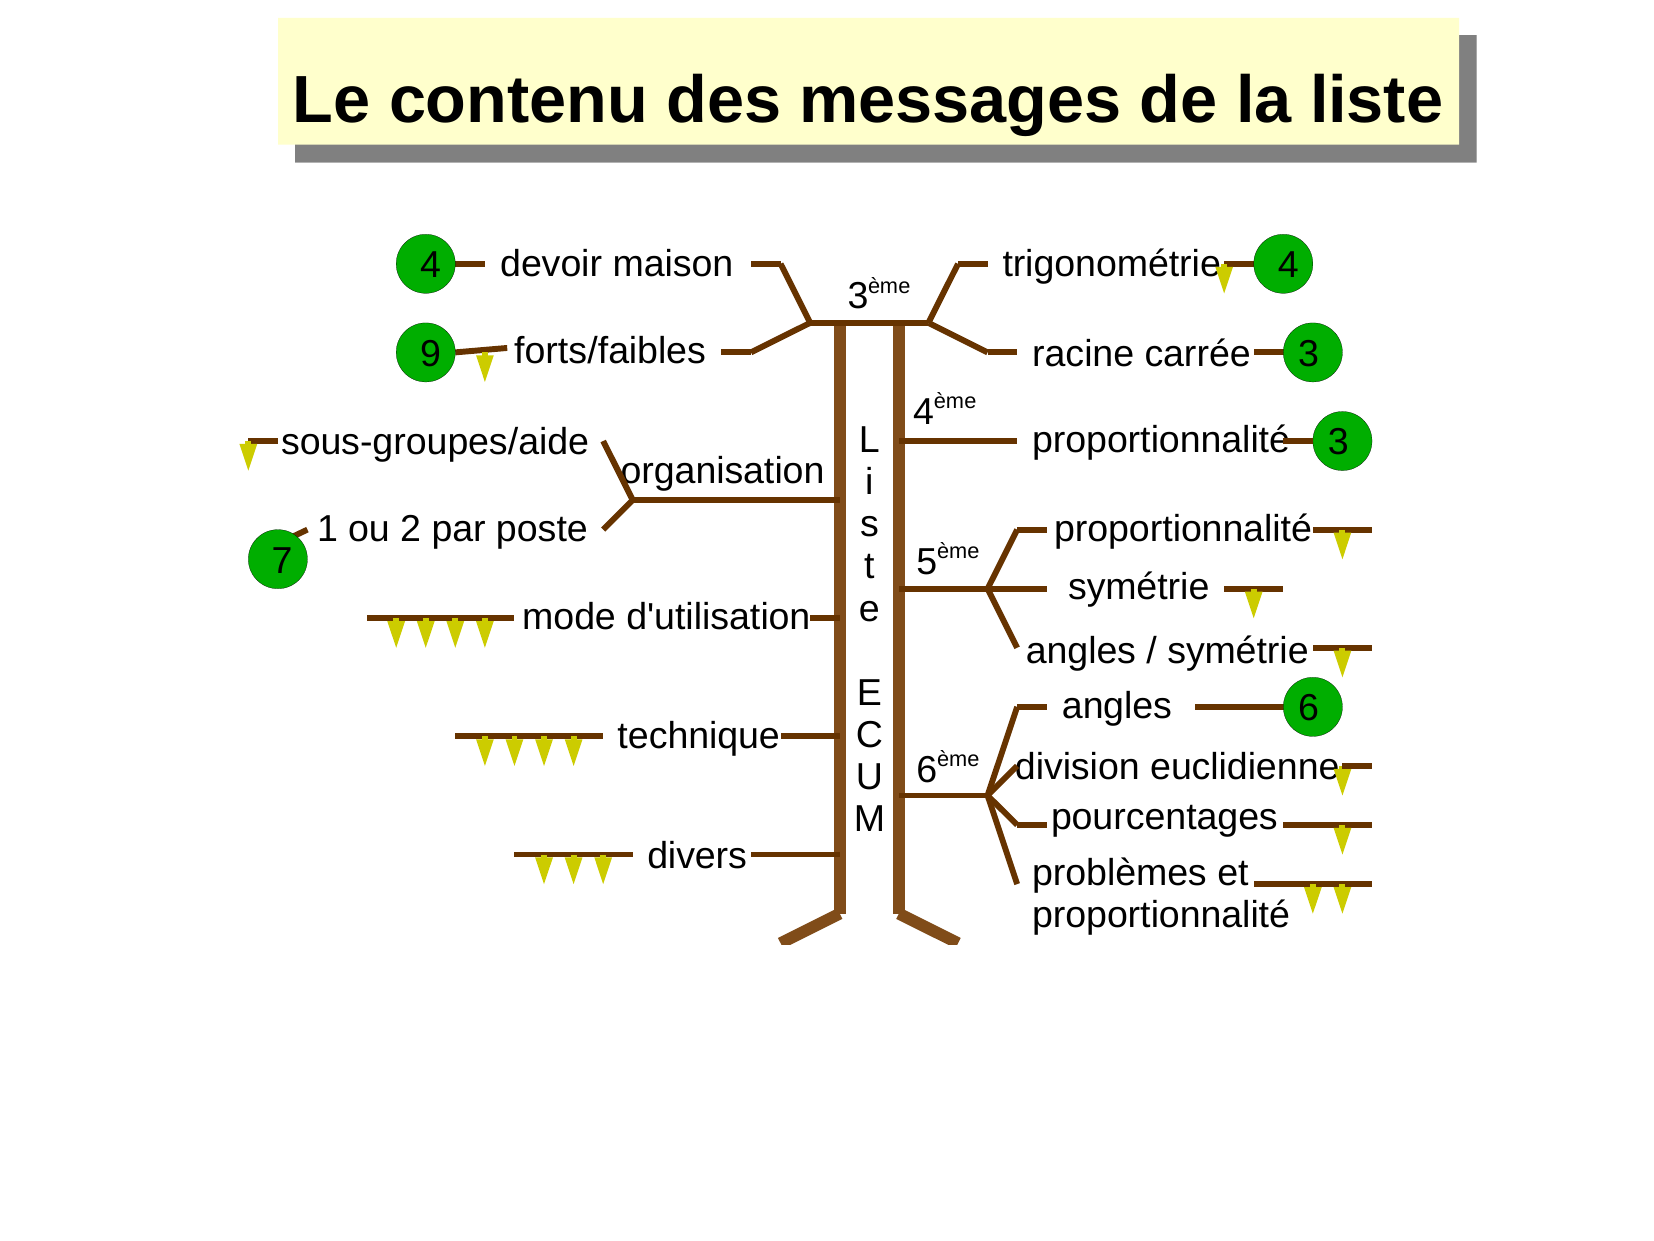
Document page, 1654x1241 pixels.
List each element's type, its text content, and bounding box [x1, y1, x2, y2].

text_box Le contenu des messages de la liste [278, 17, 1460, 108]
chart [88, 126, 1579, 945]
